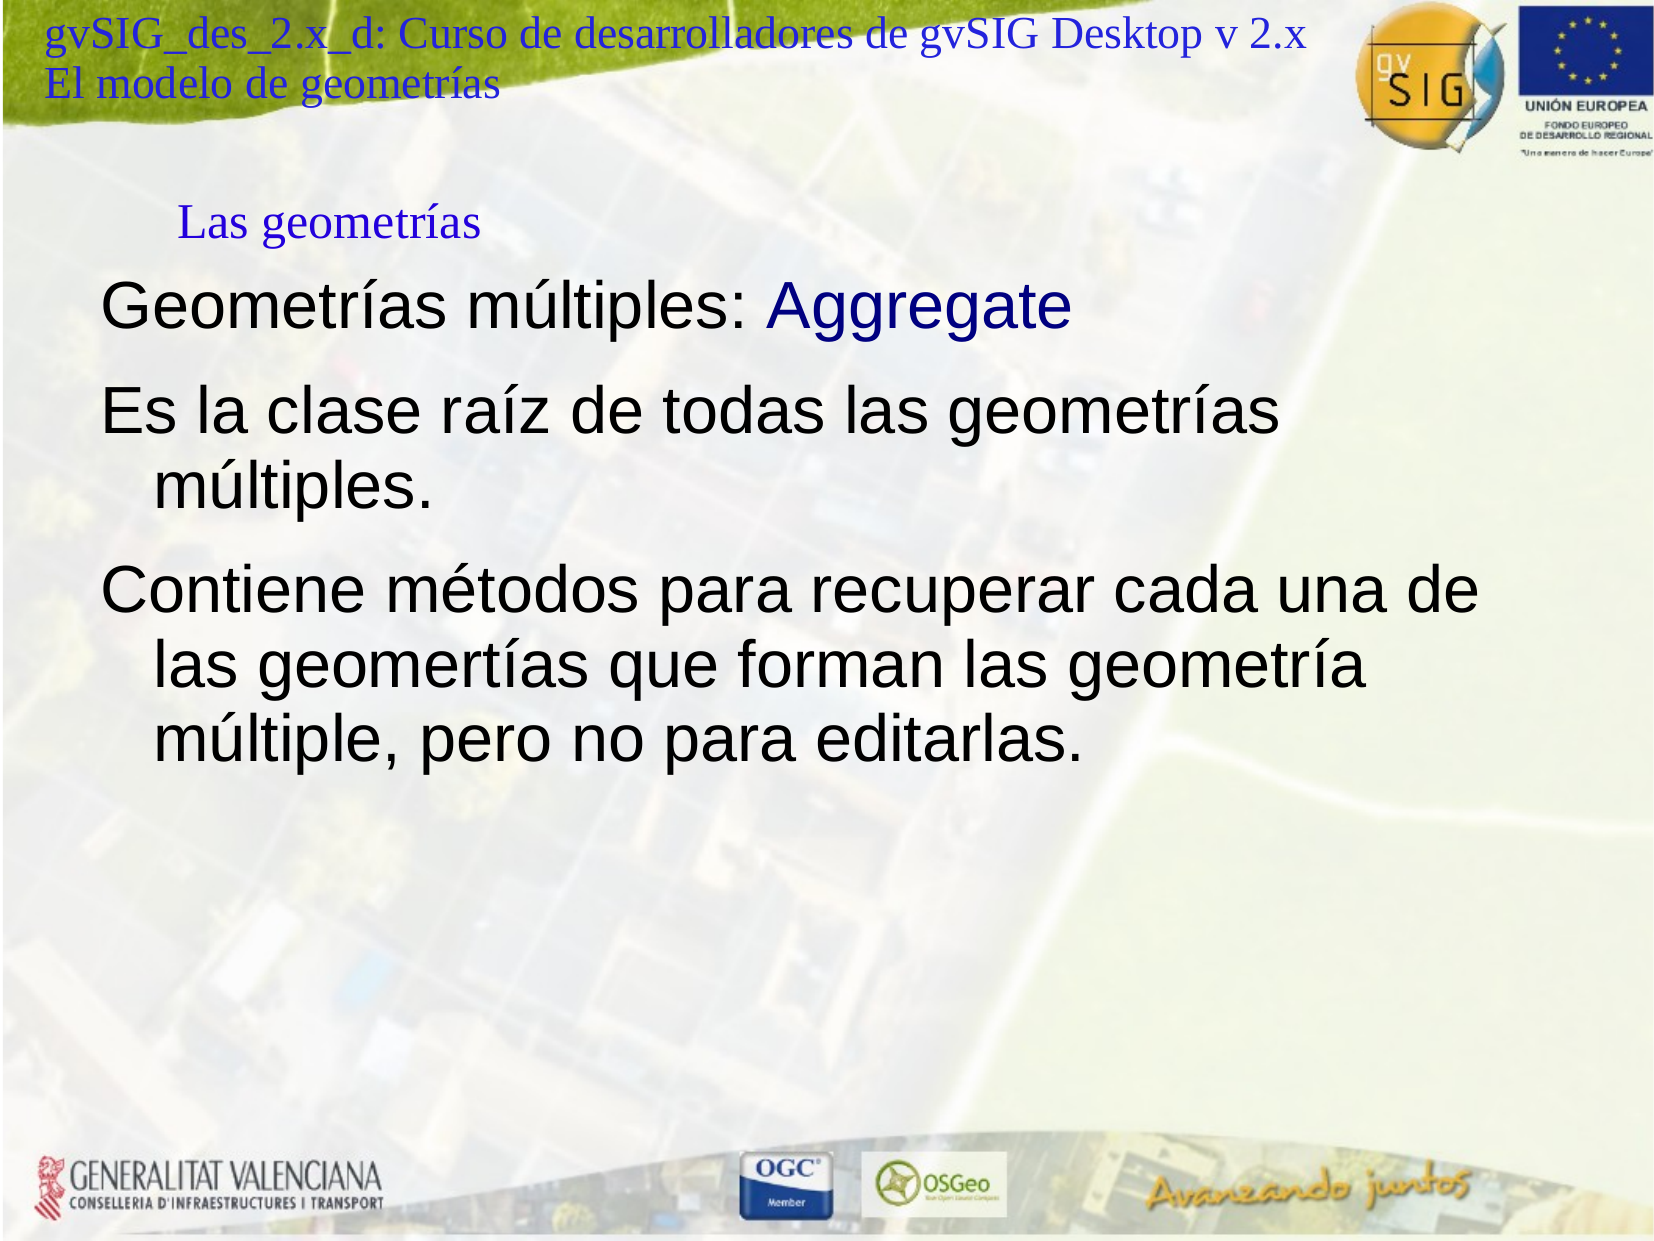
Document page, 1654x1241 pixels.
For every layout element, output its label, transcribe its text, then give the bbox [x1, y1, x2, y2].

picture [184, 78, 193, 86]
picture [251, 78, 261, 95]
picture [274, 78, 283, 86]
picture [349, 78, 360, 95]
picture [216, 78, 227, 95]
list [82, 459, 1571, 1241]
picture [467, 87, 475, 95]
picture [329, 78, 338, 86]
picture [2, 0, 1654, 1241]
title Las geometrías [177, 95, 1329, 347]
picture [307, 78, 316, 89]
picture [407, 78, 416, 86]
list Geometrías múltiples: Aggregate Es la clase raíz de todas las geometrías múltiples. Contiene métodos para recuperar cada una de las geomertías que forman las geometría múltiple, pero no para editarlas. [82, 268, 1571, 459]
picture [373, 79, 382, 95]
picture [386, 79, 394, 95]
